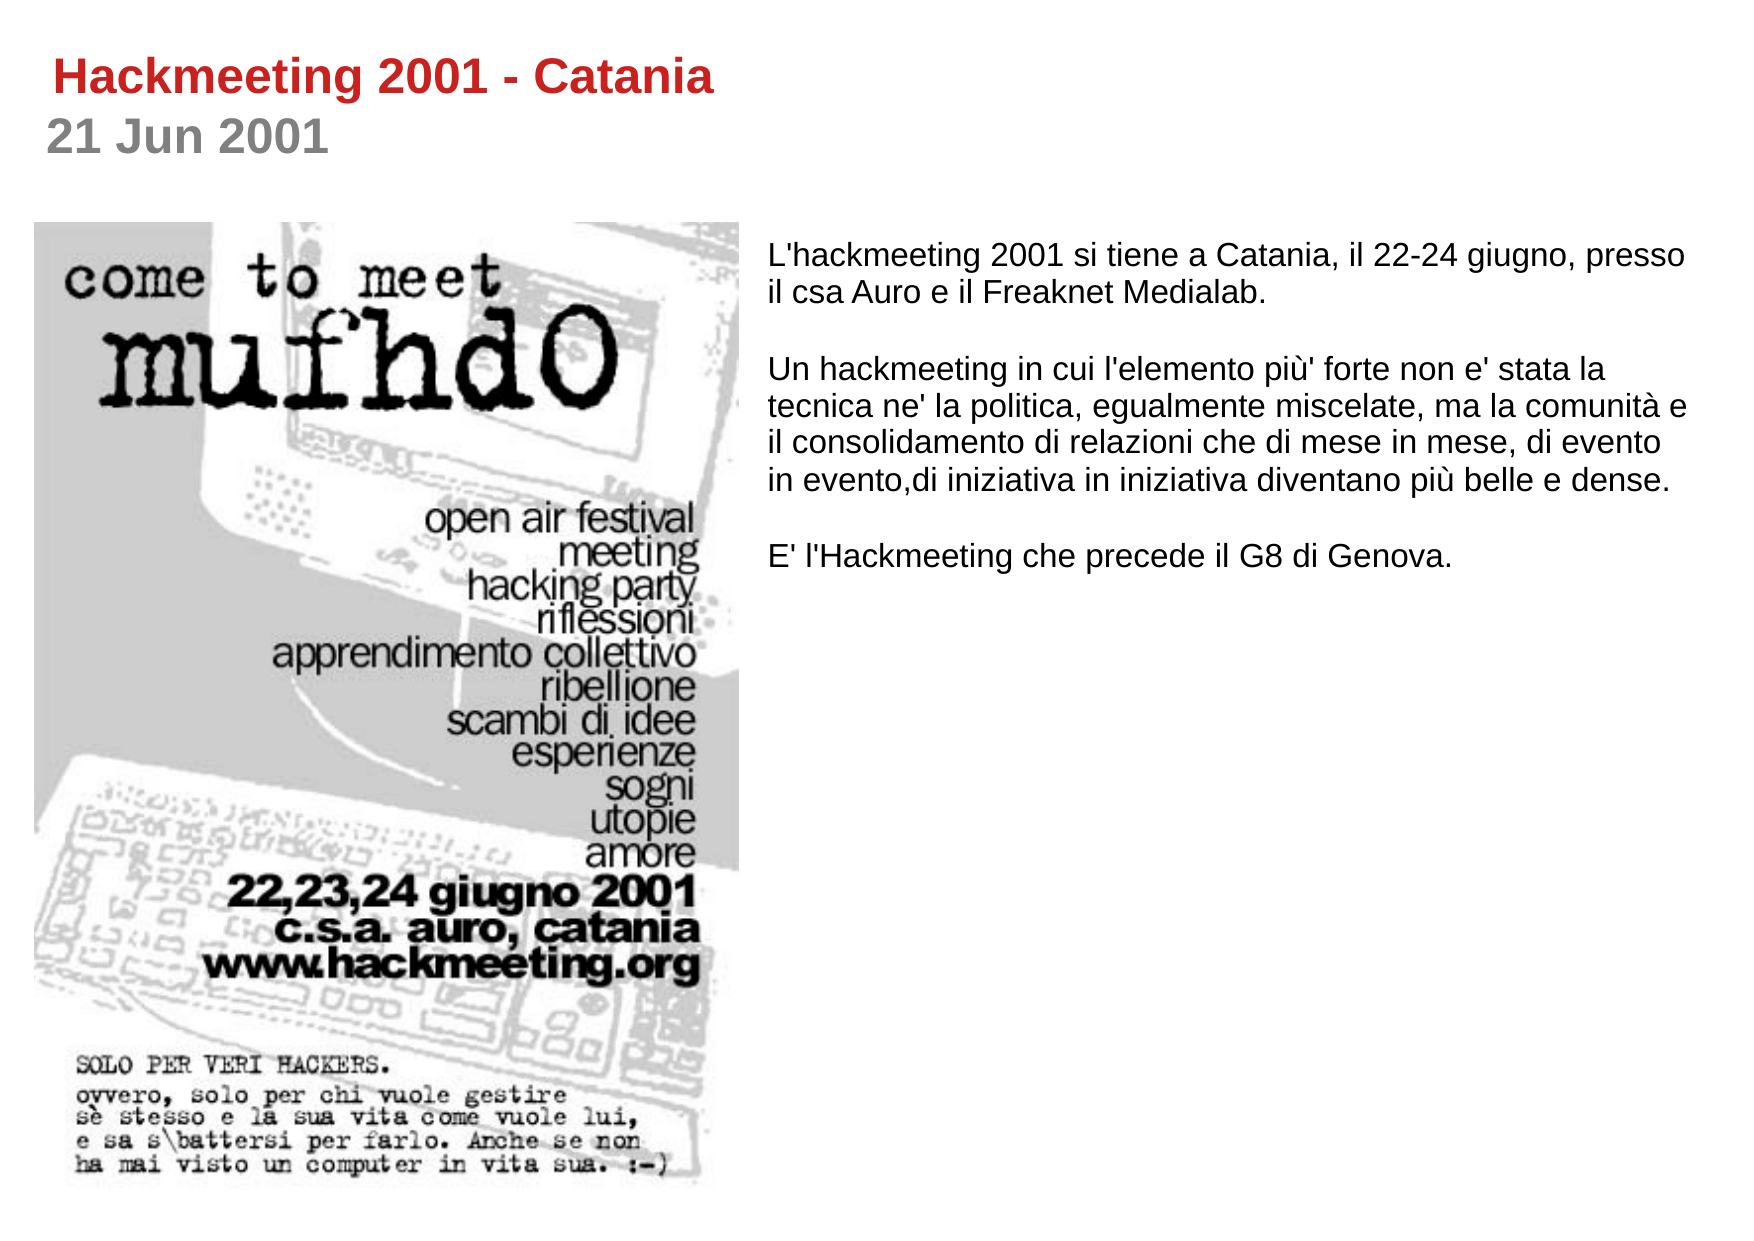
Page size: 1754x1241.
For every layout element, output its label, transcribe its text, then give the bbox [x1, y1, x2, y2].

title Hackmeeting 2001 - Catania [52, 39, 1713, 114]
picture [34, 222, 739, 1212]
subtitle L'hackmeeting 2001 si tiene a Catania, il 22-24 giugno, presso il csa Auro e il Freaknet Medialab. Un hackmeeting in cui l'elemento più' forte non e' stata la tecnica ne' la politica, egualmente miscelate, ma la comunità e il consolidamento di relazioni che di mese in mese, di evento in evento,di iniziativa in iniziativa diventano più belle e dense. E' l'Hackmeeting che precede il G8 di Genova. [767, 236, 1692, 1182]
text_box 21 Jun 2001 [31, 101, 768, 178]
